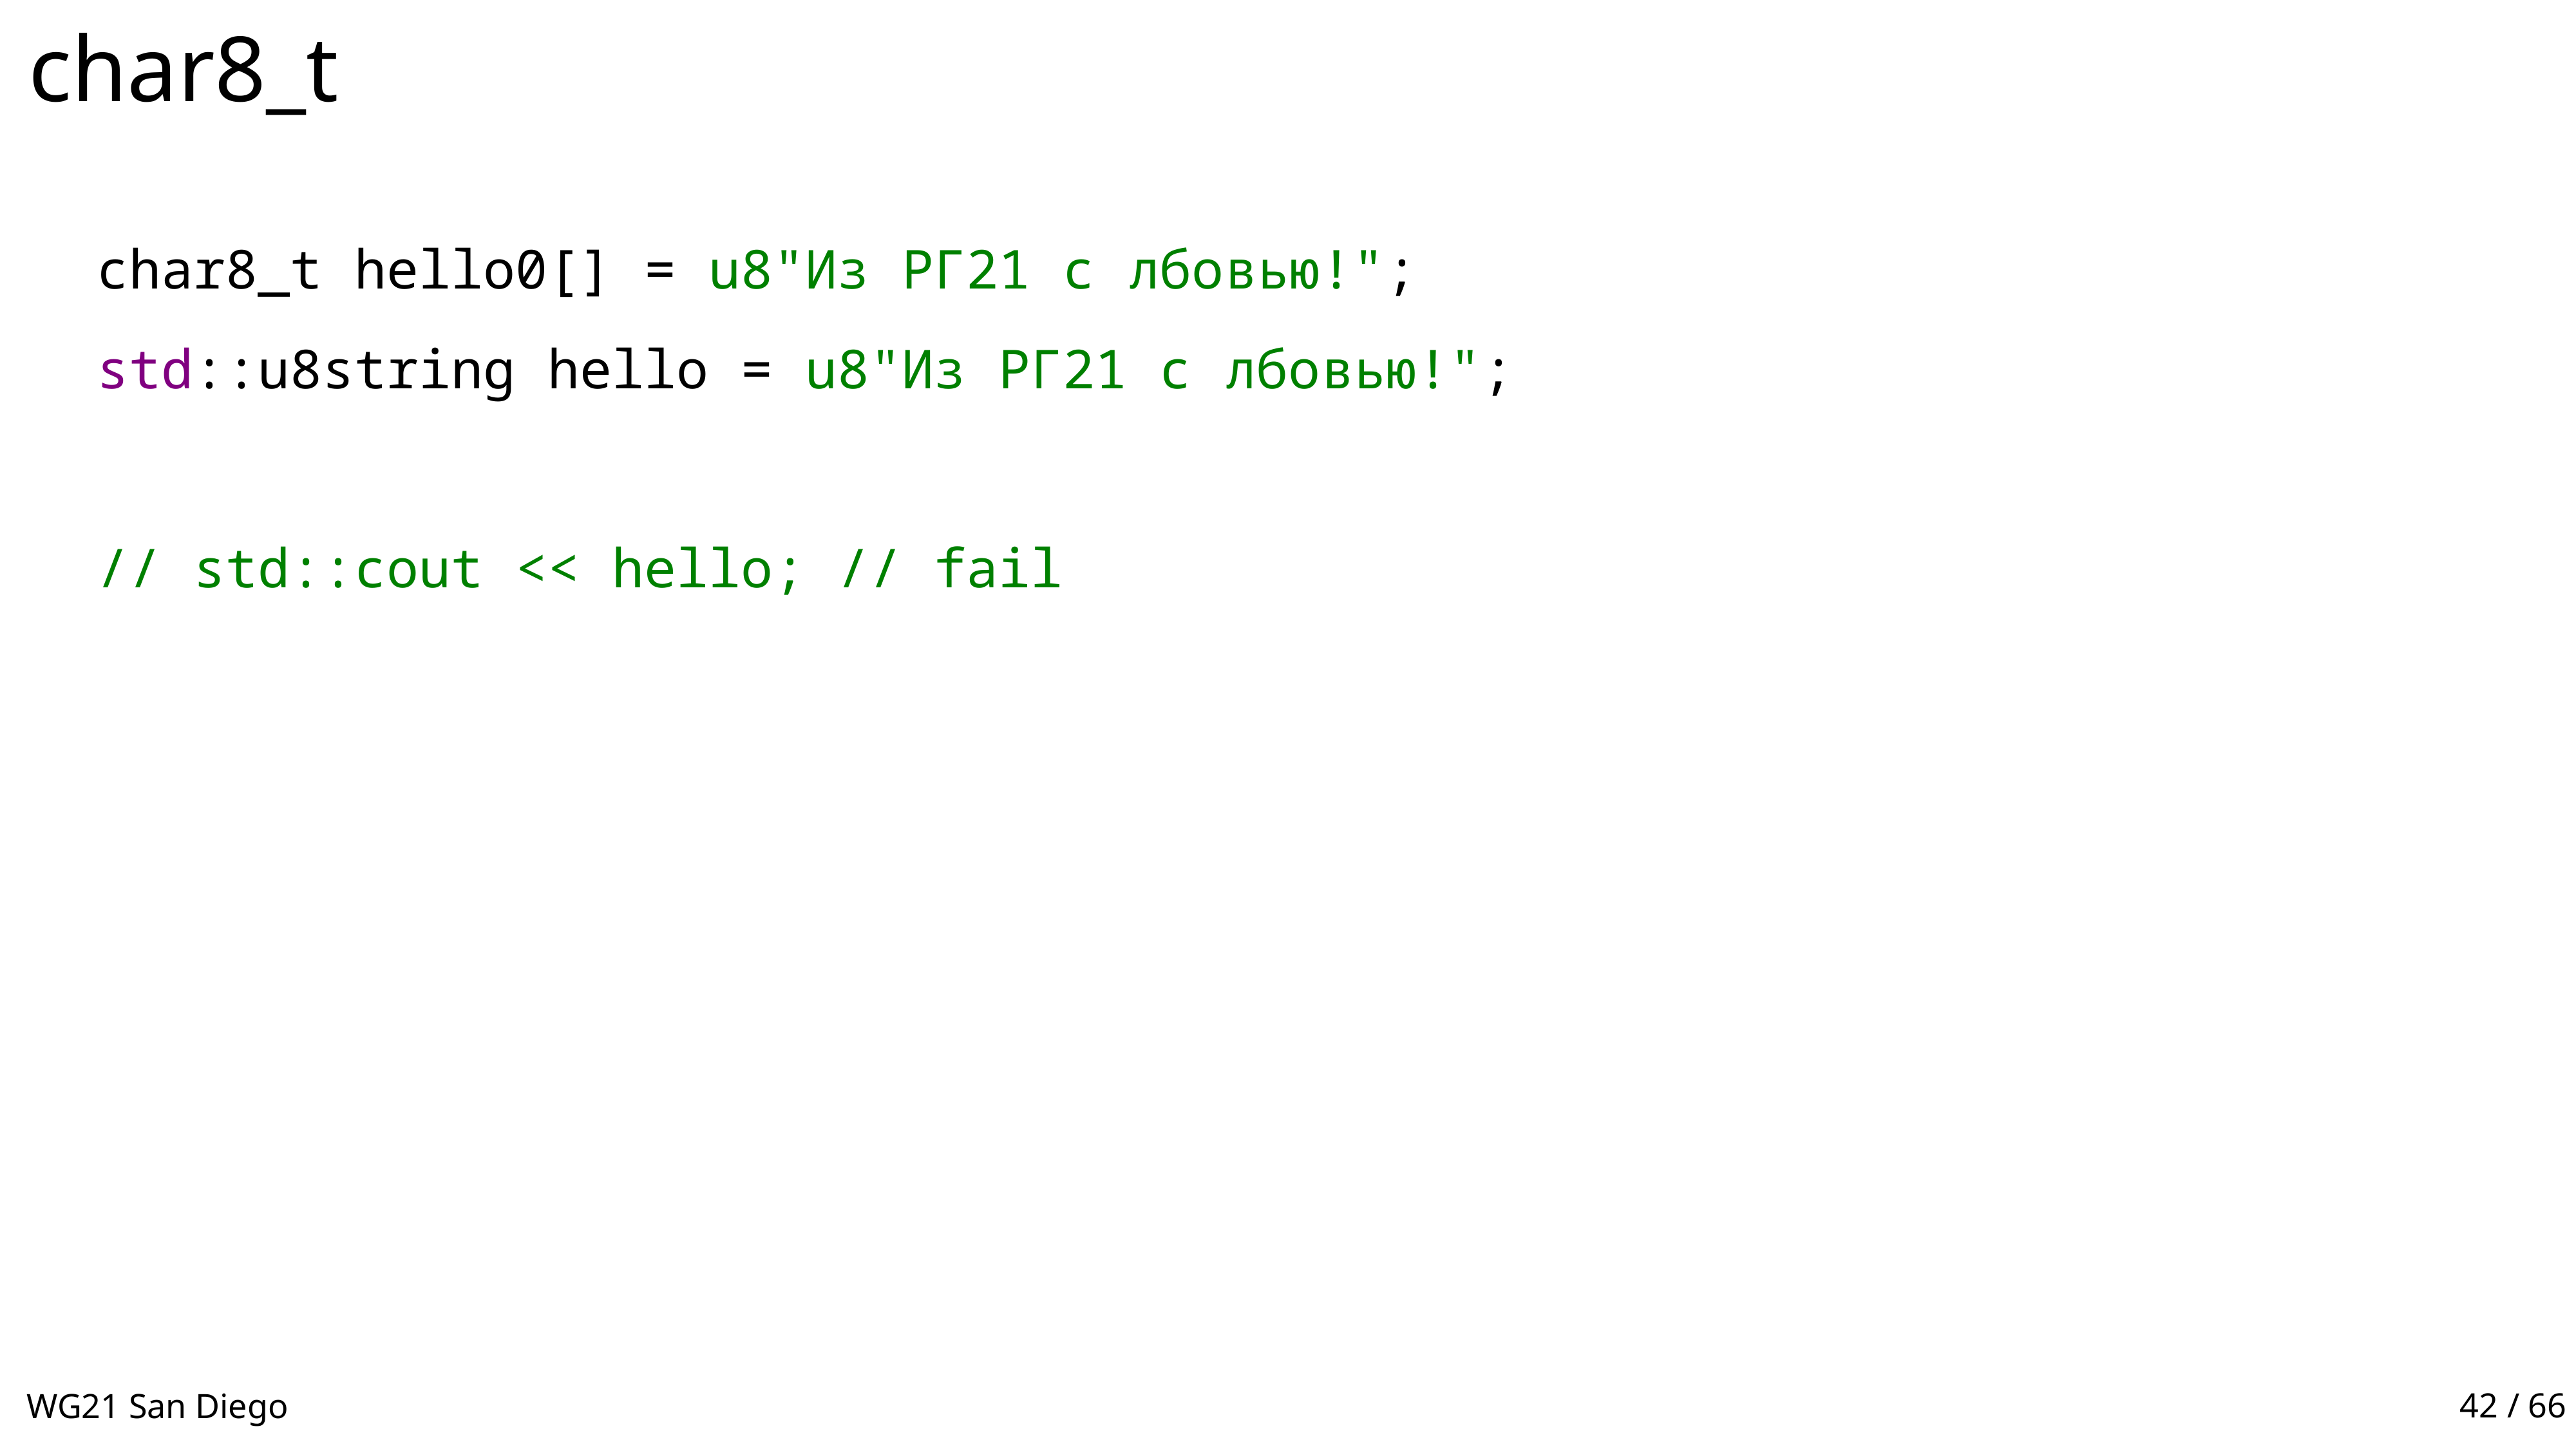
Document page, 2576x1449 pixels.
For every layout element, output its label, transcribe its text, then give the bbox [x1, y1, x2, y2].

list <number> / 66 [1479, 1376, 2576, 1431]
title char8_t [19, 19, 2551, 155]
list char8_t hello0[] = u8"Из РГ21 с лбовью!"; std::u8string hello = u8"Из РГ21 с лбовью!"; // std::cout << hello; // fail [87, 214, 2551, 1382]
list WG21 San Diego [17, 1376, 1114, 1431]
